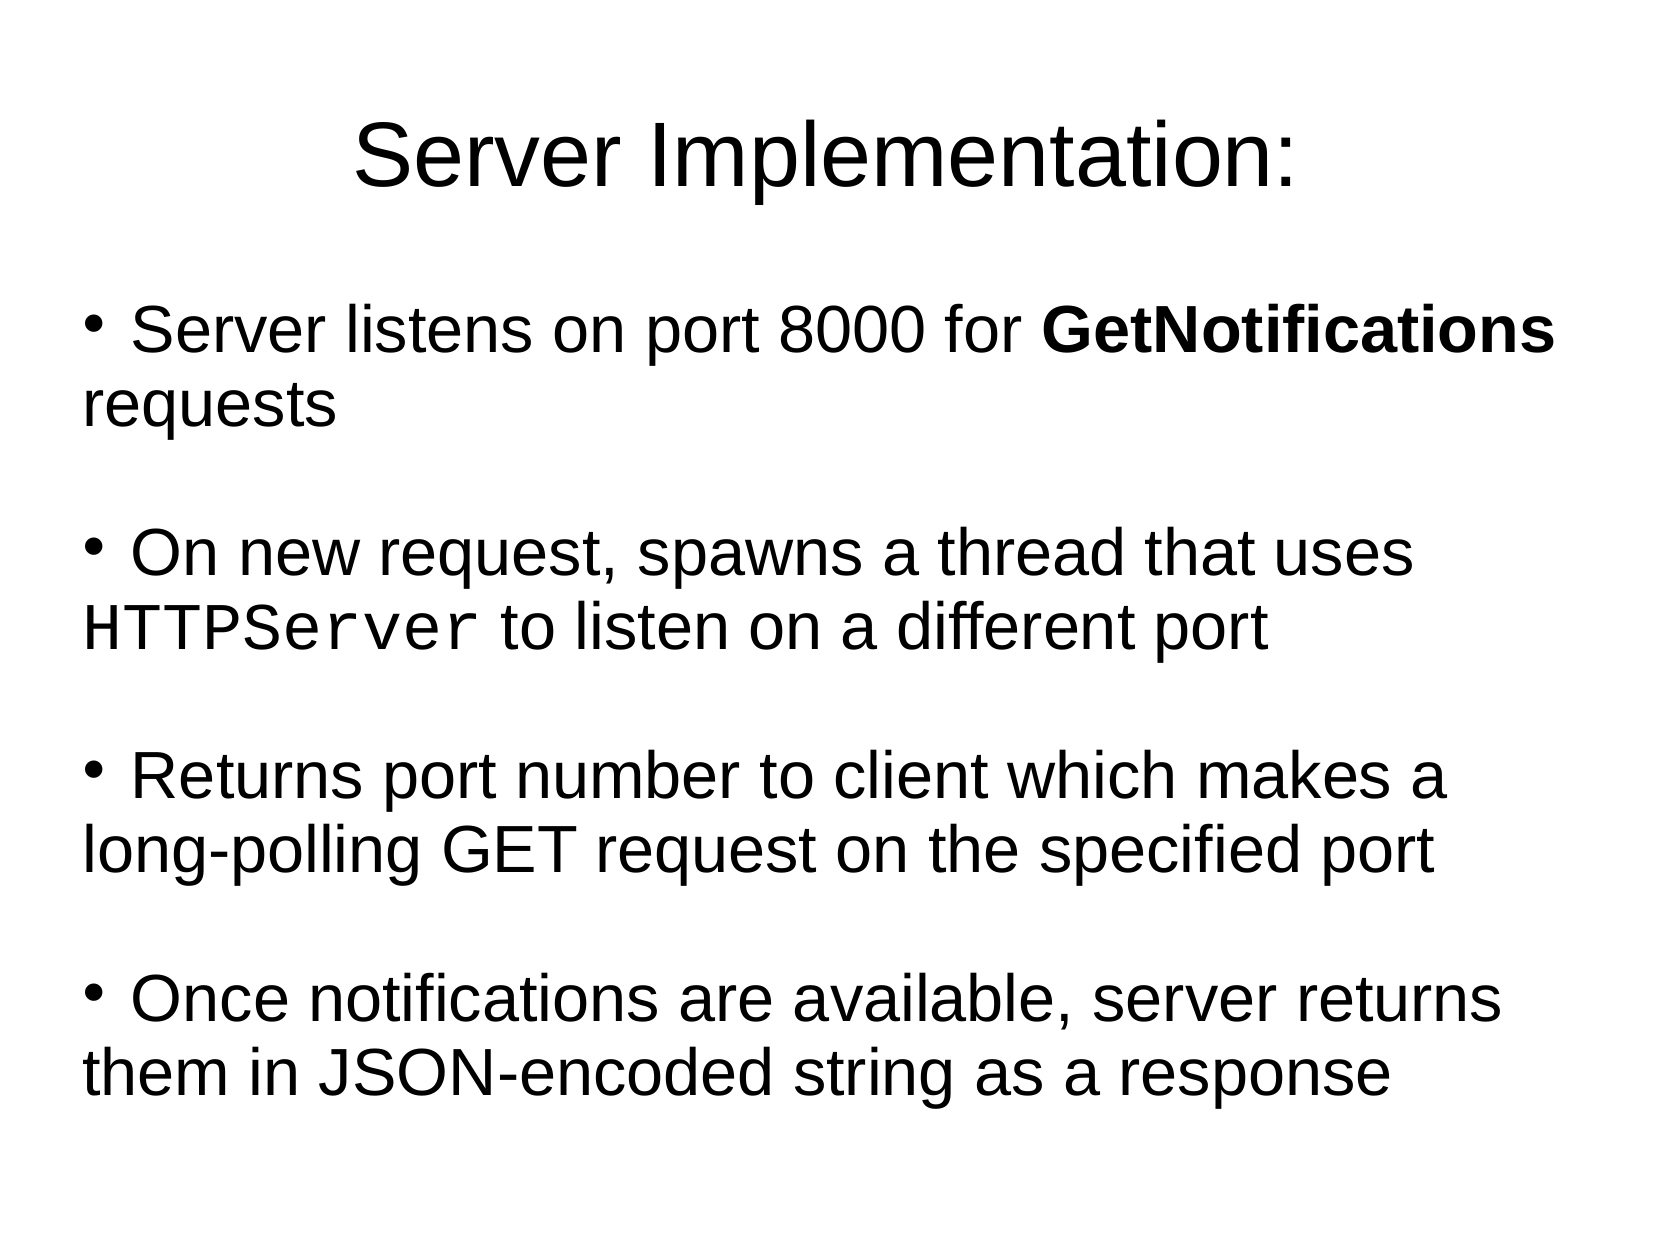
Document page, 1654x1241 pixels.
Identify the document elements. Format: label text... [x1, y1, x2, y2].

text_box Server Implementation: [82, 56, 1571, 249]
text_box Server listens on port 8000 for GetNotifications requests On new request, spawns a thread that uses HTTPServer to listen on a different port Returns port number to client which makes a long-polling GET request on the specified port Once notifications are available, server returns them in JSON-encoded string as a response [82, 250, 1571, 1148]
